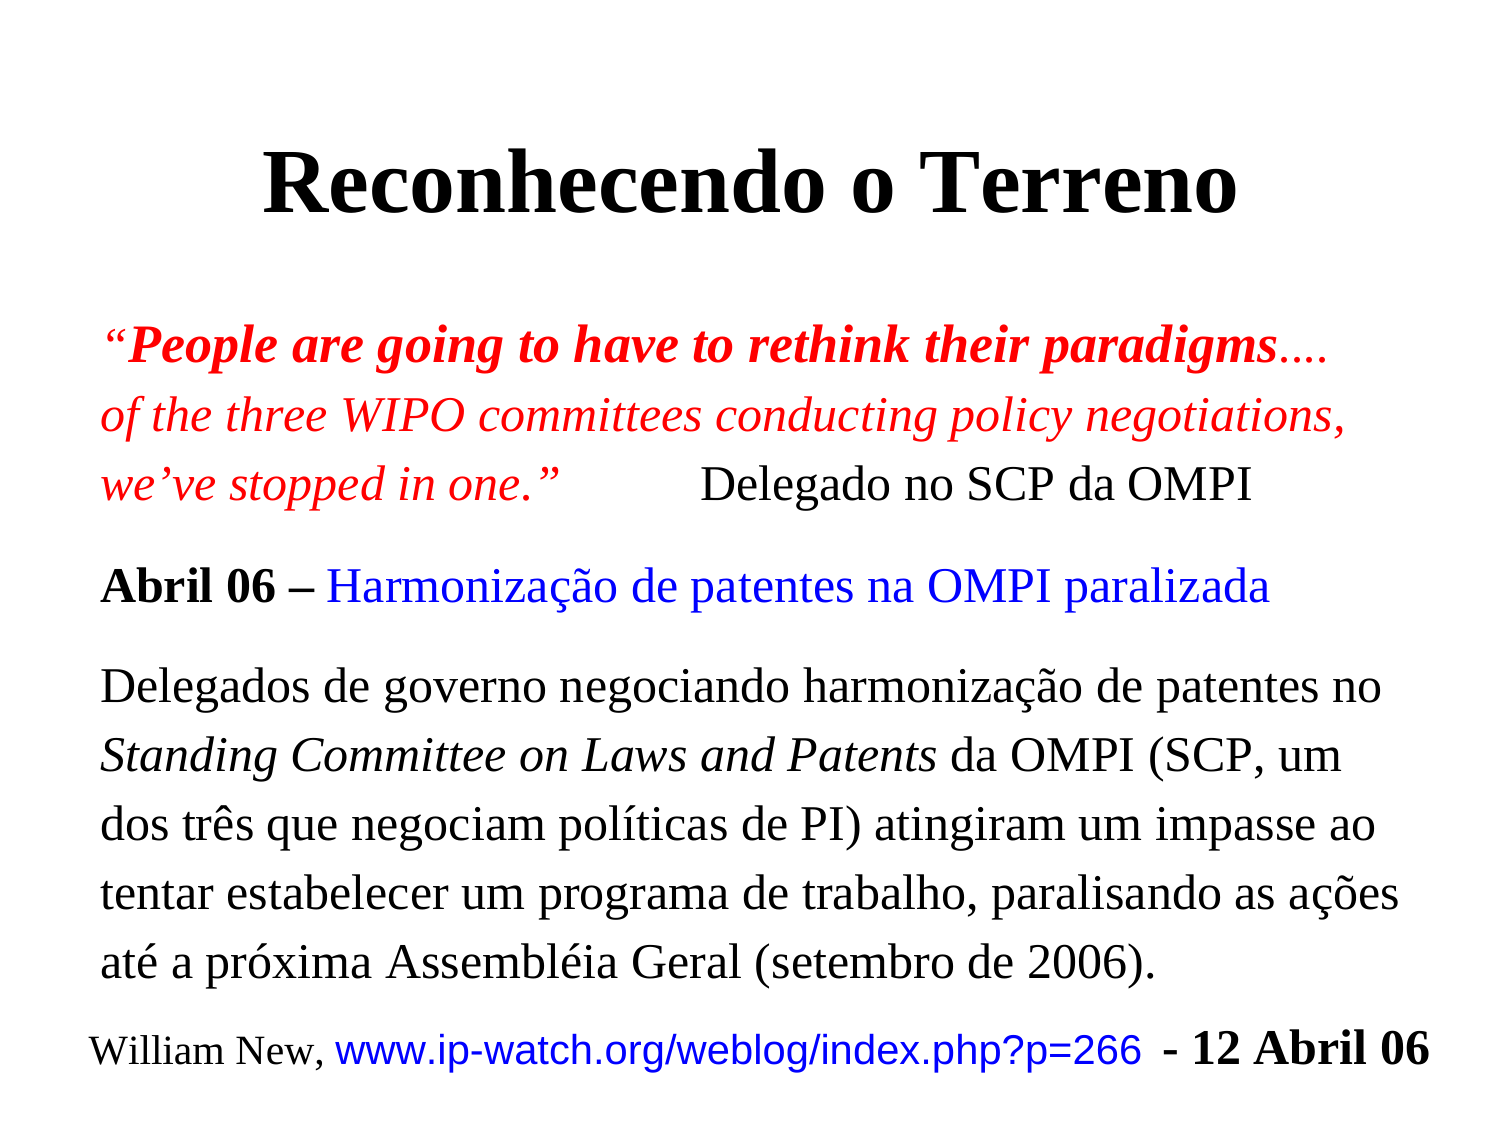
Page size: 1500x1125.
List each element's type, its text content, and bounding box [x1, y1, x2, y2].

title Reconhecendo o Terreno [87, 52, 1416, 306]
text_box William New, www.ip-watch.org/weblog/index.php?p=266 - 12 Abril 06 [88, 1017, 1447, 1099]
text_box “People are going to have to rethink their paradigms.... of the three WIPO committees conducting policy negotiations, we’ve stopped in one.” Delegado no SCP da OMPI Abril 06 – Harmonização de patentes na OMPI paralizada Delegados de governo negociando harmonização de patentes no Standing Committee on Laws and Patents da OMPI (SCP, um dos três que negociam políticas de PI) atingiram um impasse ao tentar estabelecer um programa de trabalho, paralisando as ações até a próxima Assembléia Geral (setembro de 2006). [100, 298, 1418, 957]
